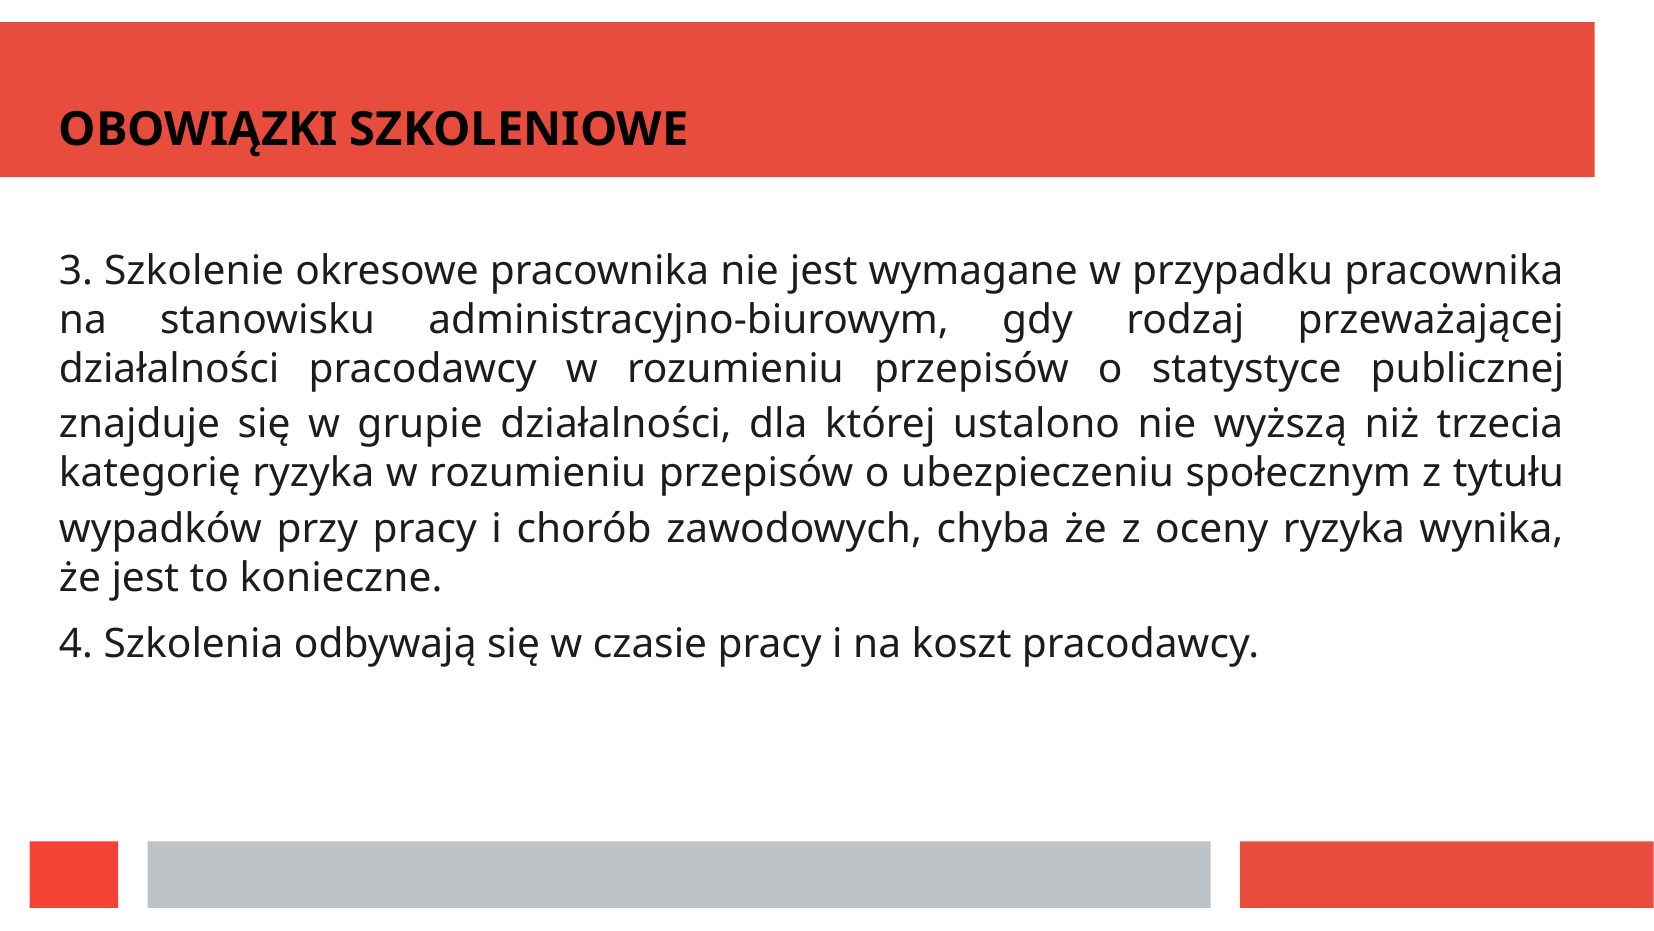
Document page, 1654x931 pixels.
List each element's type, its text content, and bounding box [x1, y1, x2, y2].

list 3. Szkolenie okresowe pracownika nie jest wymagane w przypadku pracownika na stanowisku administracyjno-biurowym, gdy rodzaj przeważającej działalności pracodawcy w rozumieniu przepisów o statystyce publicznej znajduje się w grupie działalności, dla której ustalono nie wyższą niż trzecia kategorię ryzyka w rozumieniu przepisów o ubezpieczeniu społecznym z tytułu wypadków przy pracy i chorób zawodowych, chyba że z oceny ryzyka wynika, że jest to konieczne. 4. Szkolenia odbywają się w czasie pracy i na koszt pracodawcy. [59, 243, 1565, 820]
title OBOWIĄZKI SZKOLENIOWE [59, 44, 1595, 156]
